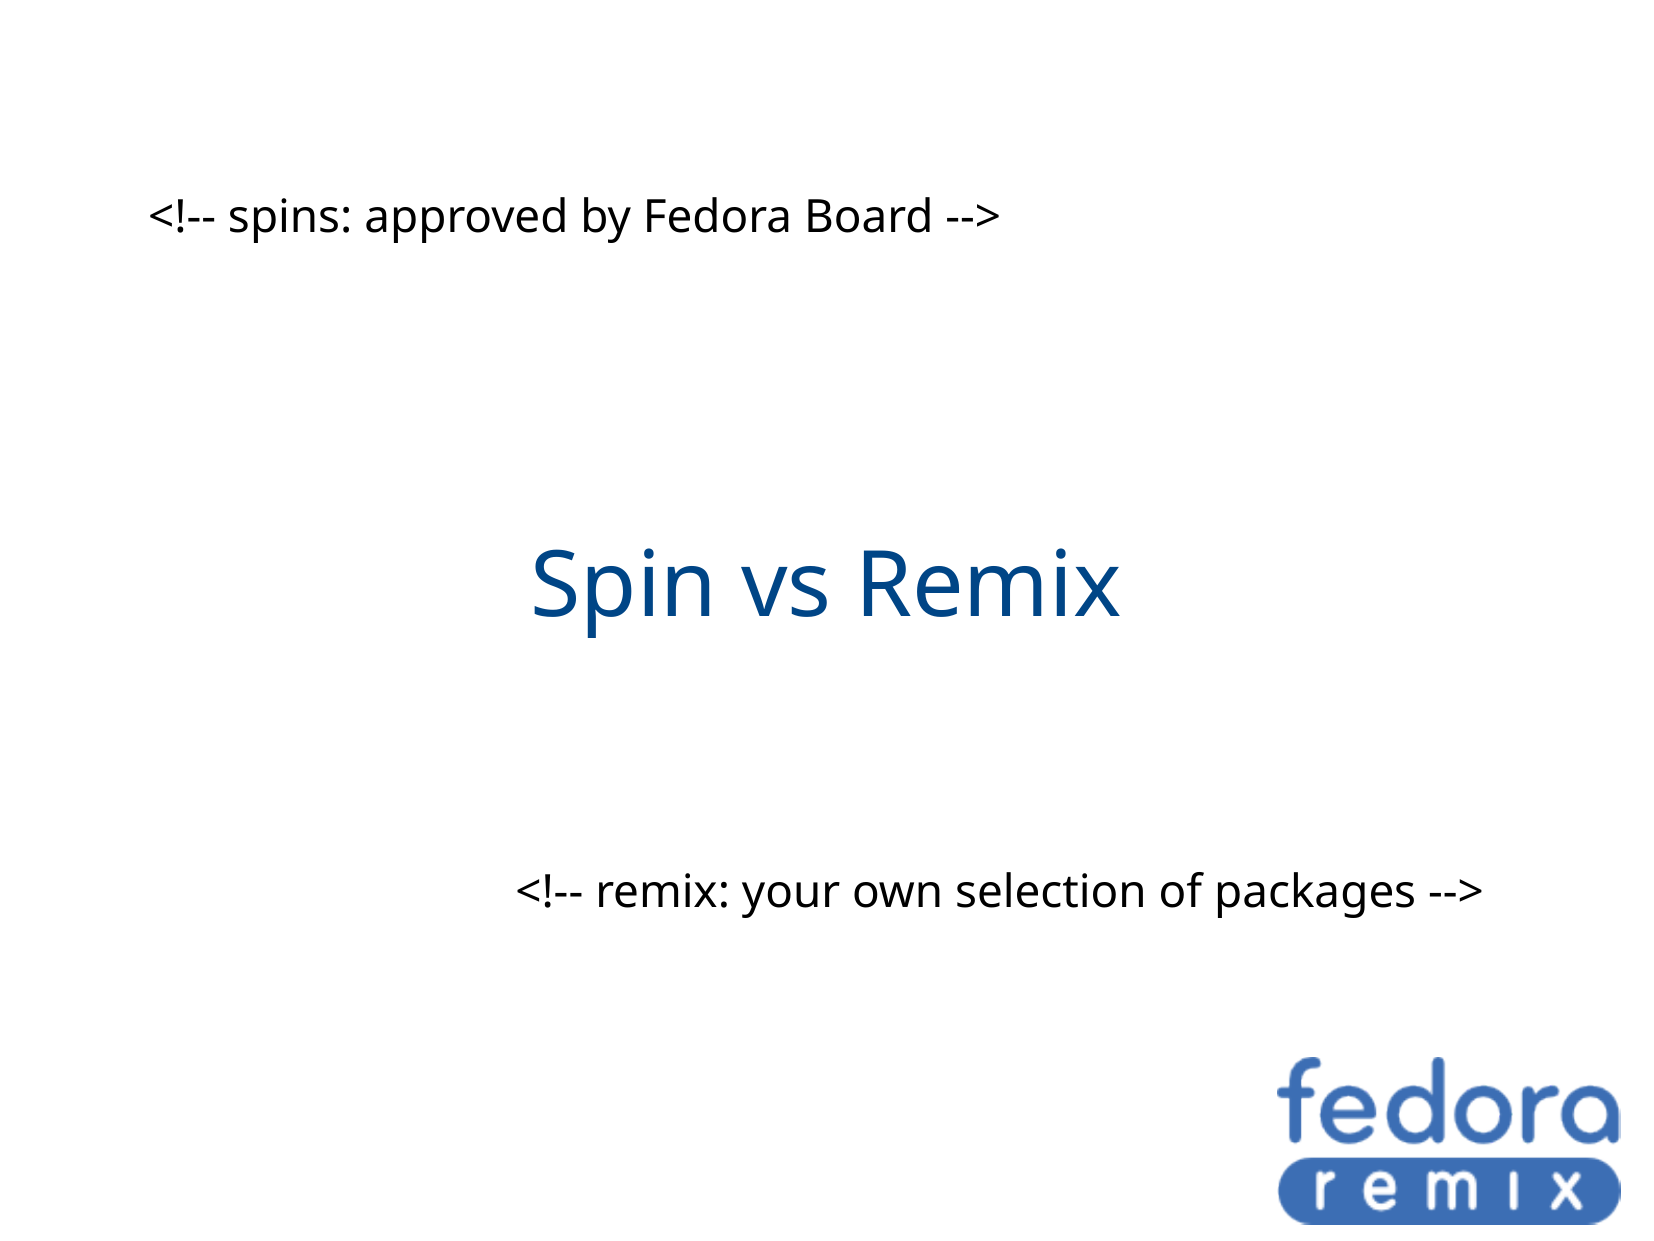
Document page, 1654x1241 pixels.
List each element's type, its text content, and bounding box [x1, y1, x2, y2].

title <!-- spins: approved by Fedora Board --> [75, 166, 1076, 263]
picture [1277, 1057, 1621, 1225]
title <!-- remix: your own selection of packages --> [499, 841, 1501, 938]
title Spin vs Remix [82, 525, 1571, 638]
